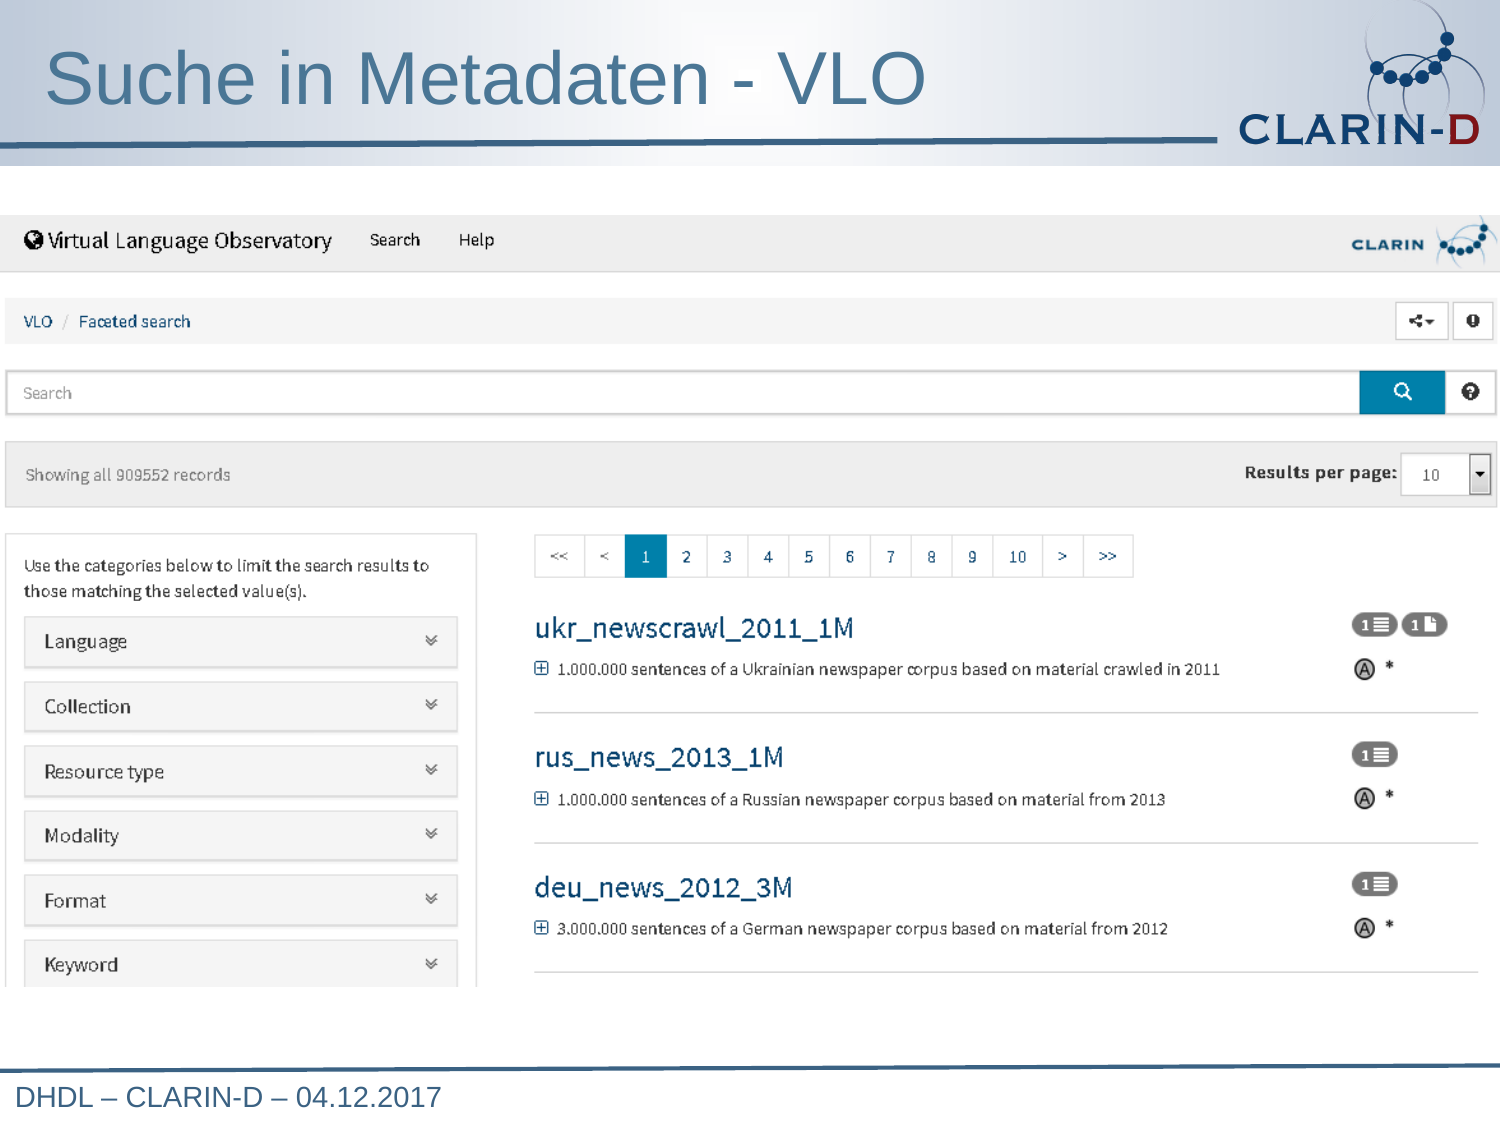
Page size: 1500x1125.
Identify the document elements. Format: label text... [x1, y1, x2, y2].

picture [0, 215, 1500, 987]
text_box Suche in Metadaten - VLO [29, 29, 1182, 129]
picture [0, 0, 1500, 166]
